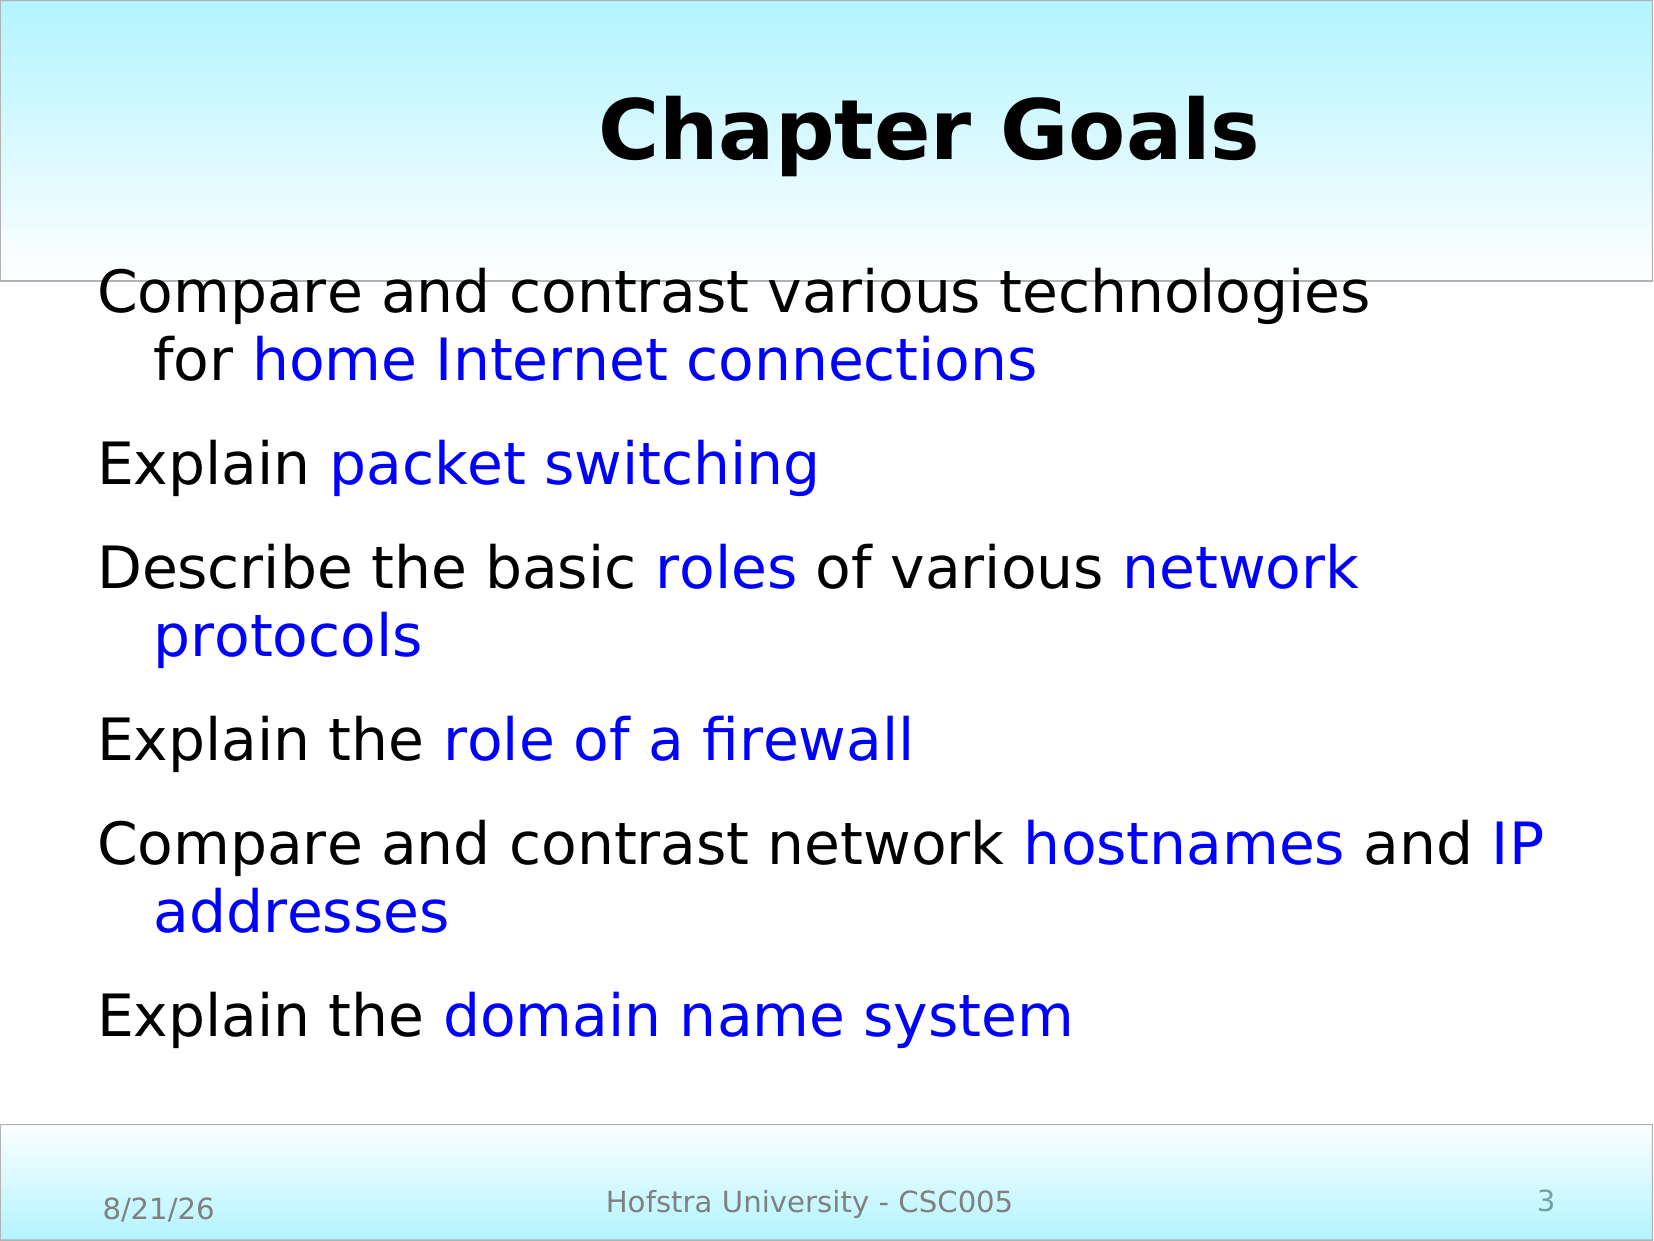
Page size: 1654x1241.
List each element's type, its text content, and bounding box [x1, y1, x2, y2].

list Compare and contrast various technologies for home Internet connections Explain packet switching Describe the basic roles of various network protocols Explain the role of a firewall Compare and contrast network hostnames and IP addresses Explain the domain name system [82, 250, 1571, 1241]
title Chapter Goals [247, 27, 1612, 235]
